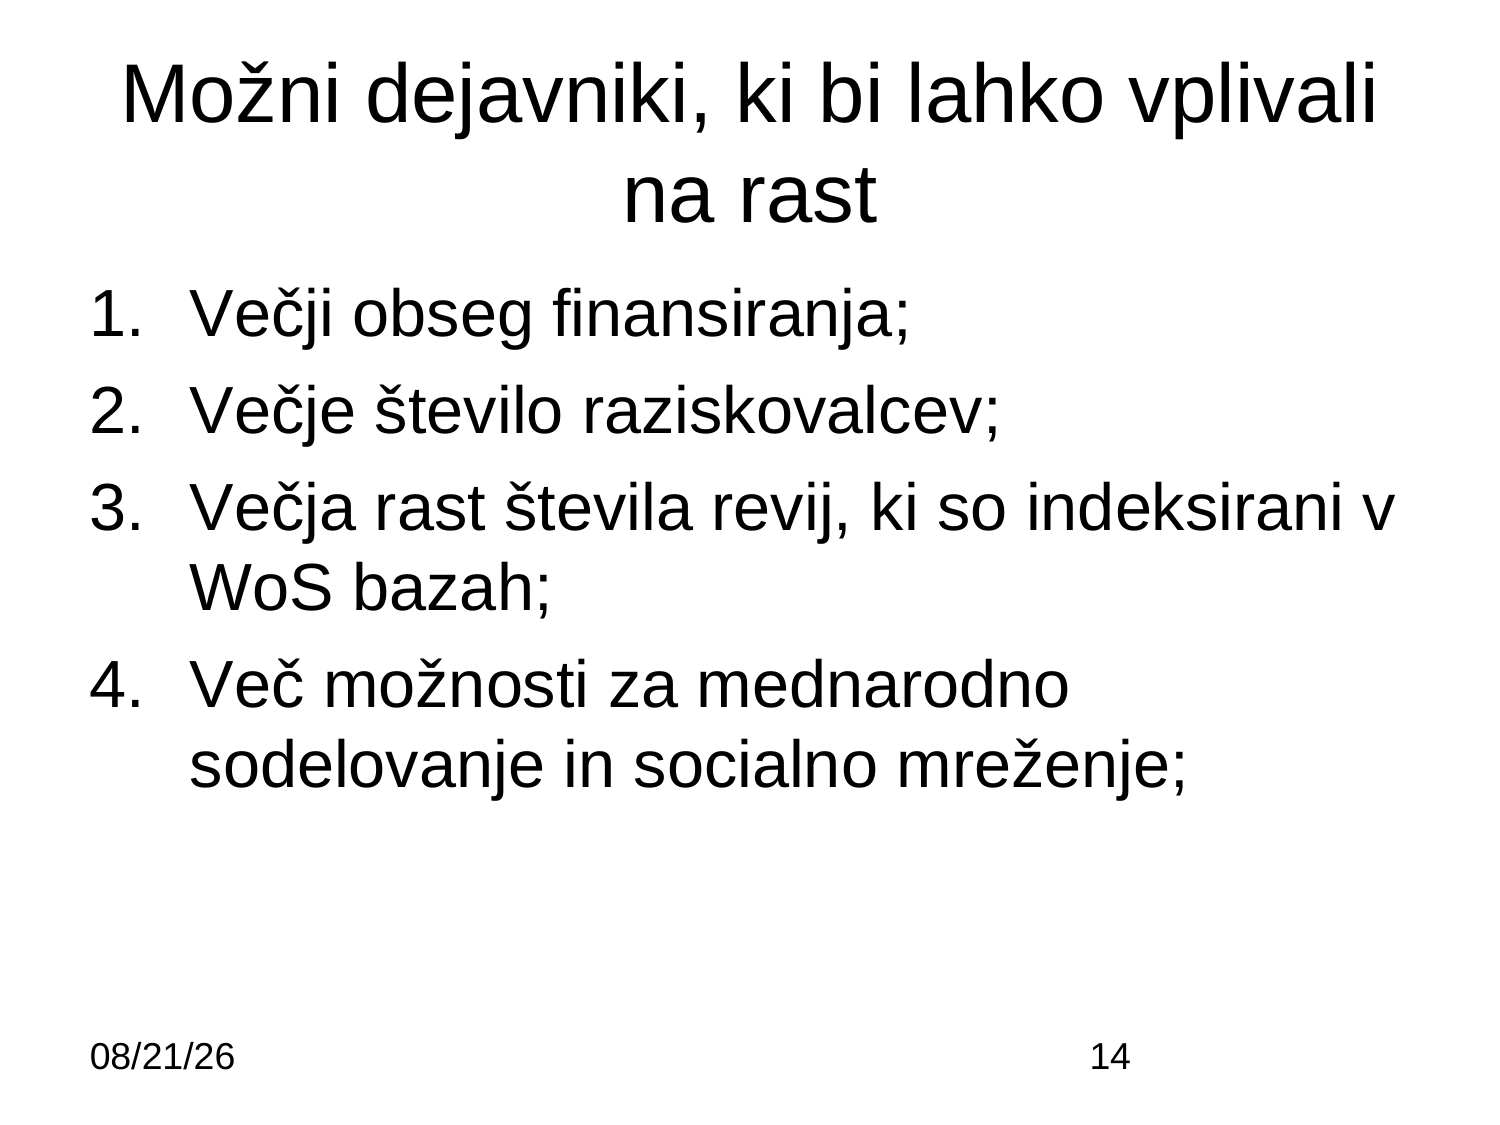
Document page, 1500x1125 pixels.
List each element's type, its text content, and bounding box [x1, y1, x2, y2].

title Možni dejavniki, ki bi lahko vplivali na rast [75, 31, 1426, 247]
list Večji obseg finansiranja; Večje število raziskovalcev; Večja rast števila revij, ki so indeksirani v WoS bazah; Več možnosti za mednarodno sodelovanje in socialno mreženje; [75, 262, 1426, 1006]
